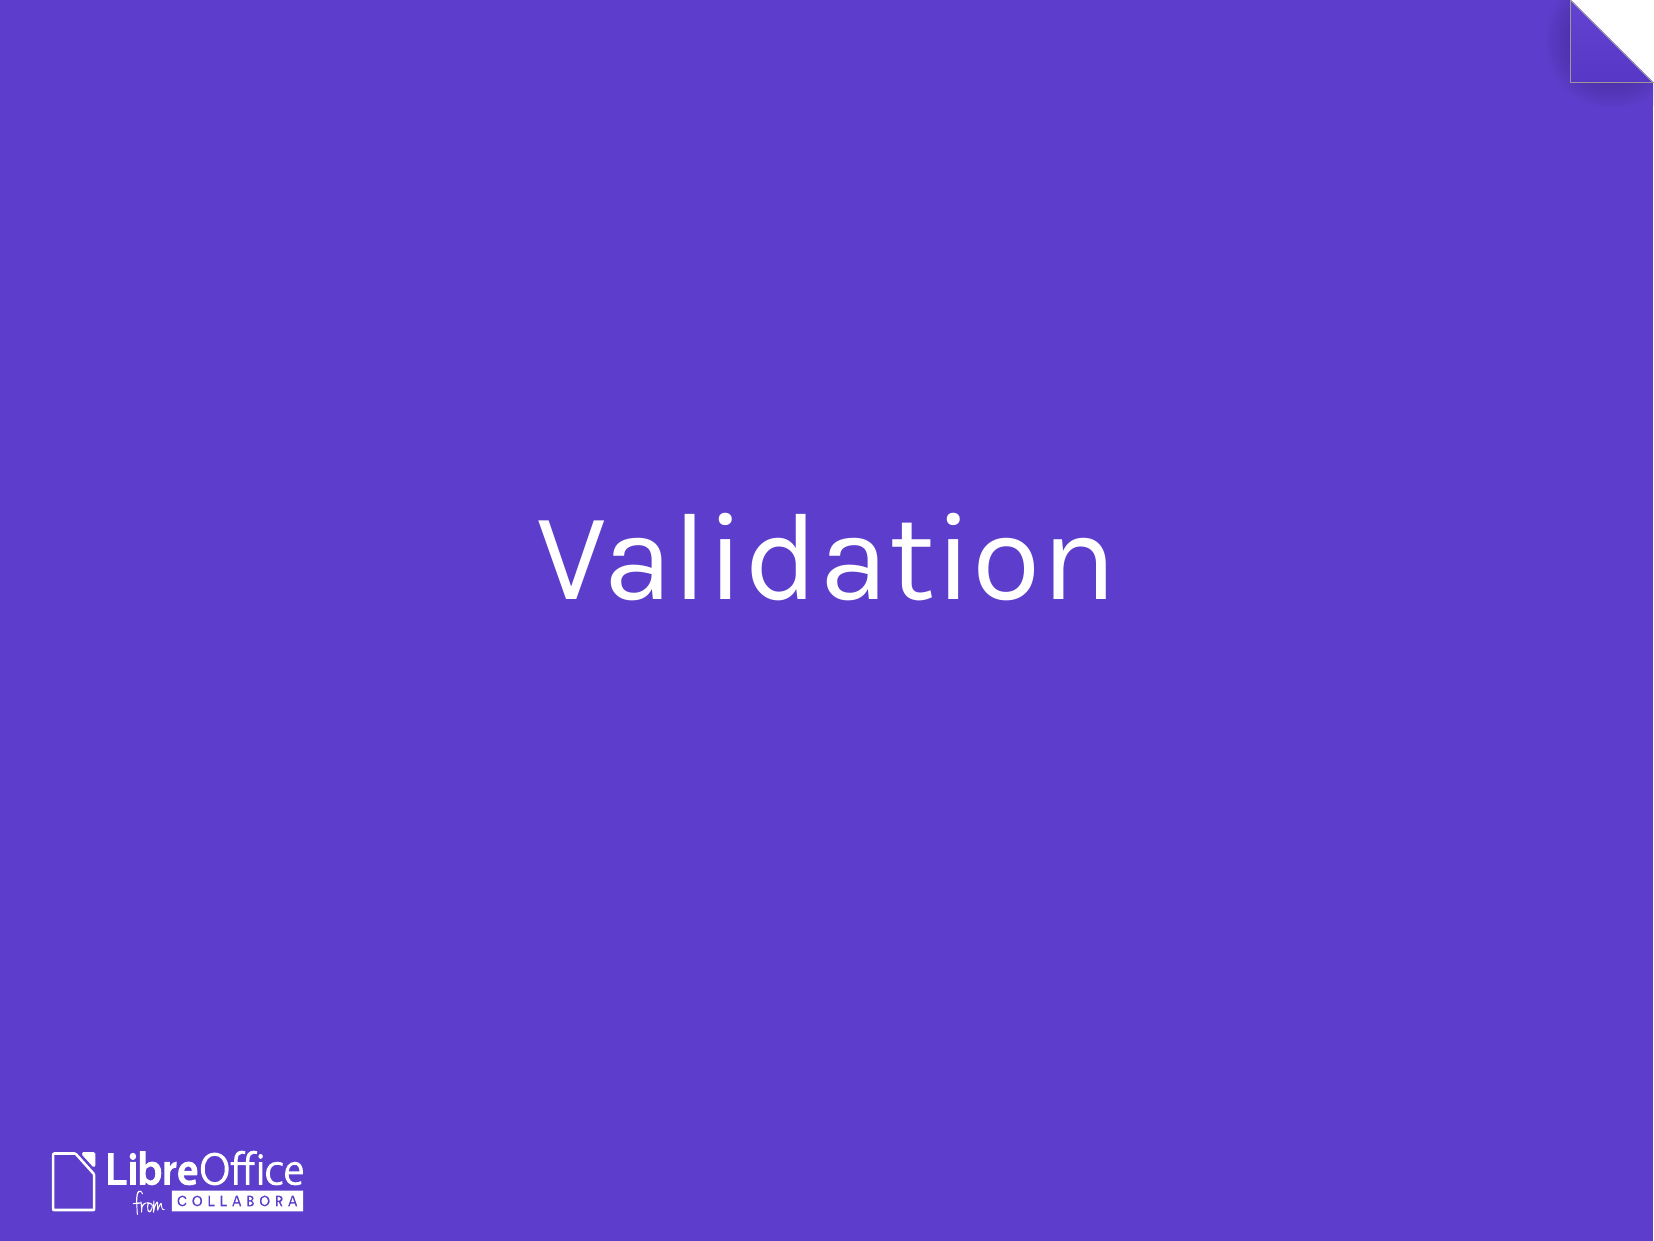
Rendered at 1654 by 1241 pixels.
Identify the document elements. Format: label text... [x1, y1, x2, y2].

title Validation [82, 454, 1571, 662]
